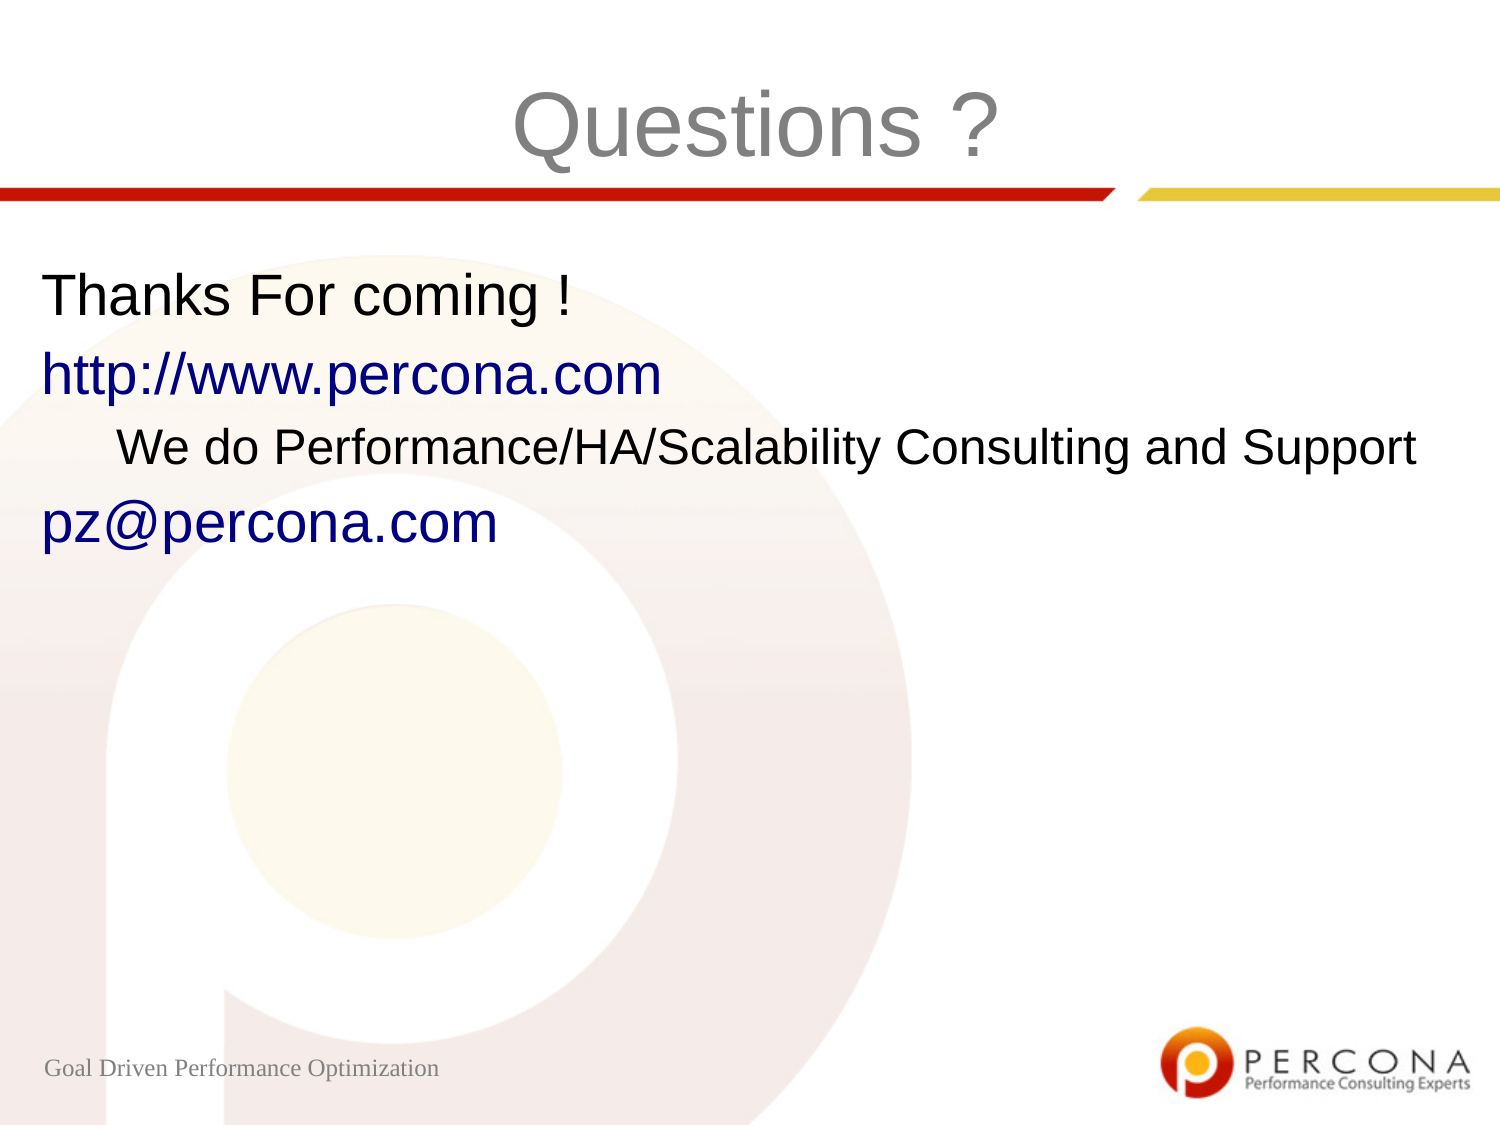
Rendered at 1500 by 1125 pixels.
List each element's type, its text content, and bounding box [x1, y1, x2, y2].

picture [0, 0, 1500, 1125]
title Questions ? [41, 62, 1471, 187]
list Thanks For coming ! http://www.percona.com We do Performance/HA/Scalability Consulting and Support pz@percona.com [41, 262, 1471, 991]
